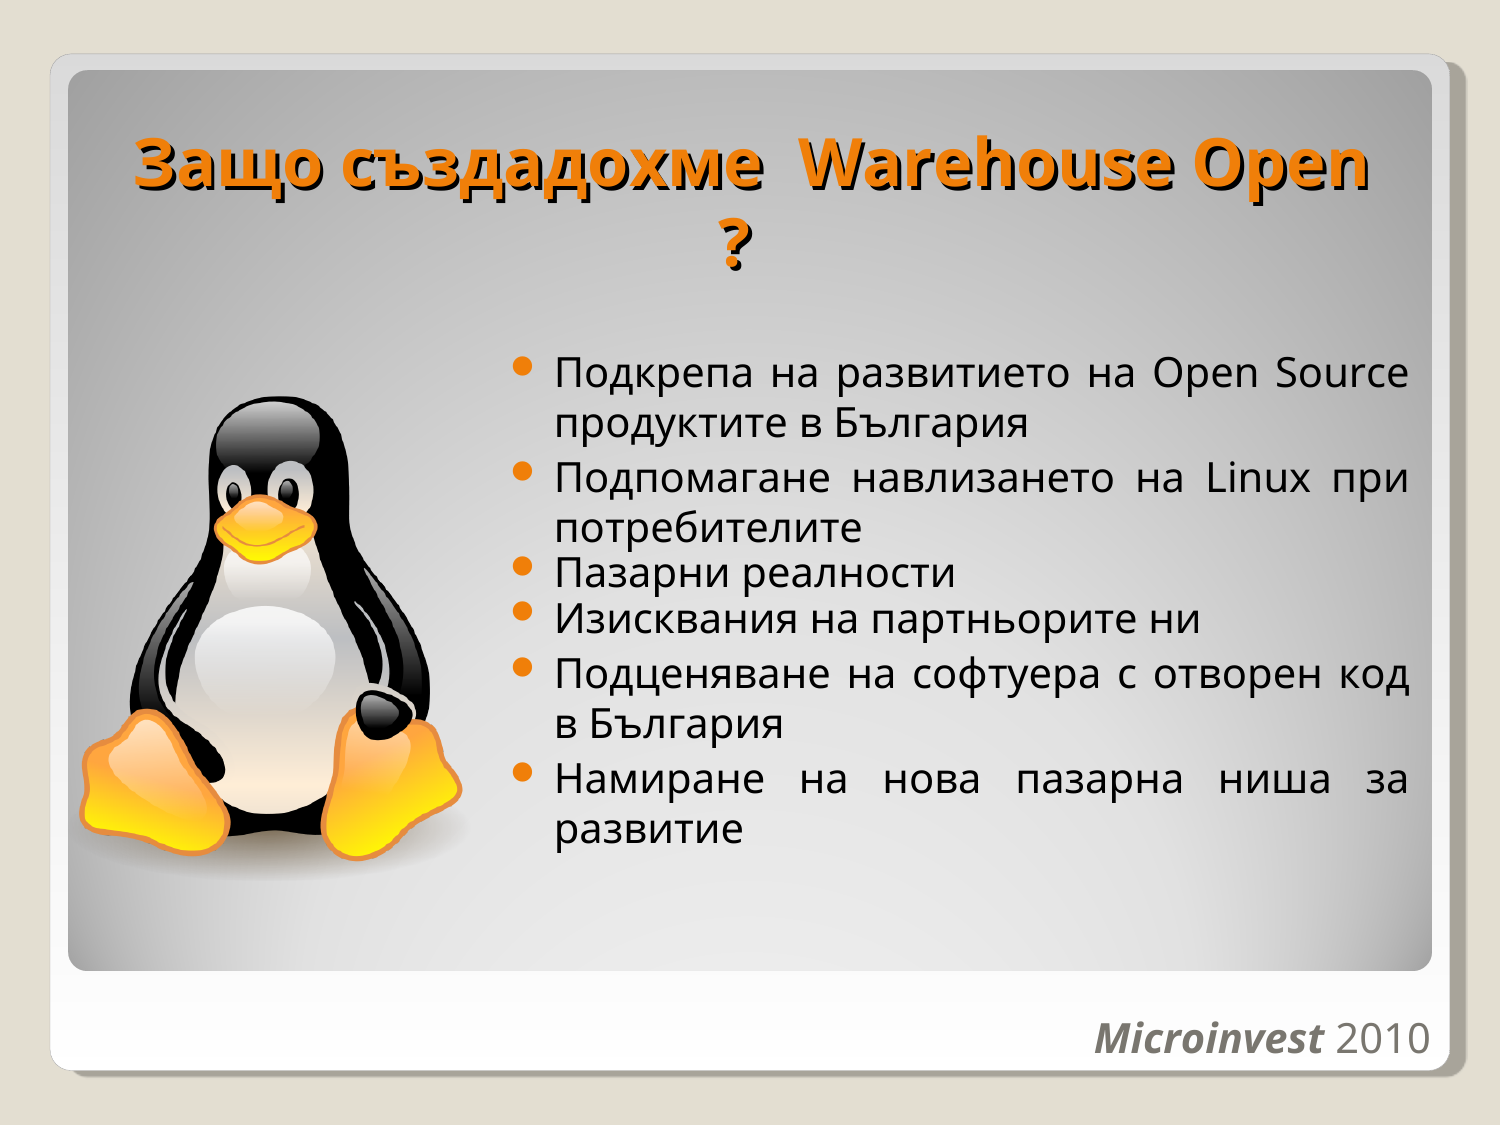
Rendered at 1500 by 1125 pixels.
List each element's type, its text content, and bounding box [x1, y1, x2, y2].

list Подкрепа на развитието на Open Source продуктите в България Подпомагане навлизането на Linux при потребителите Пазарни реалности Изисквания на партньорите ни Подценяване на софтуера с отворен код в България Намиране на нова пазарна ниша за развитие [480, 274, 1426, 1011]
text_box Microinvest 2010 [171, 1011, 1447, 1125]
picture [48, 69, 1433, 972]
title Защо създадохме Warehouse Open ? [115, 112, 1388, 288]
